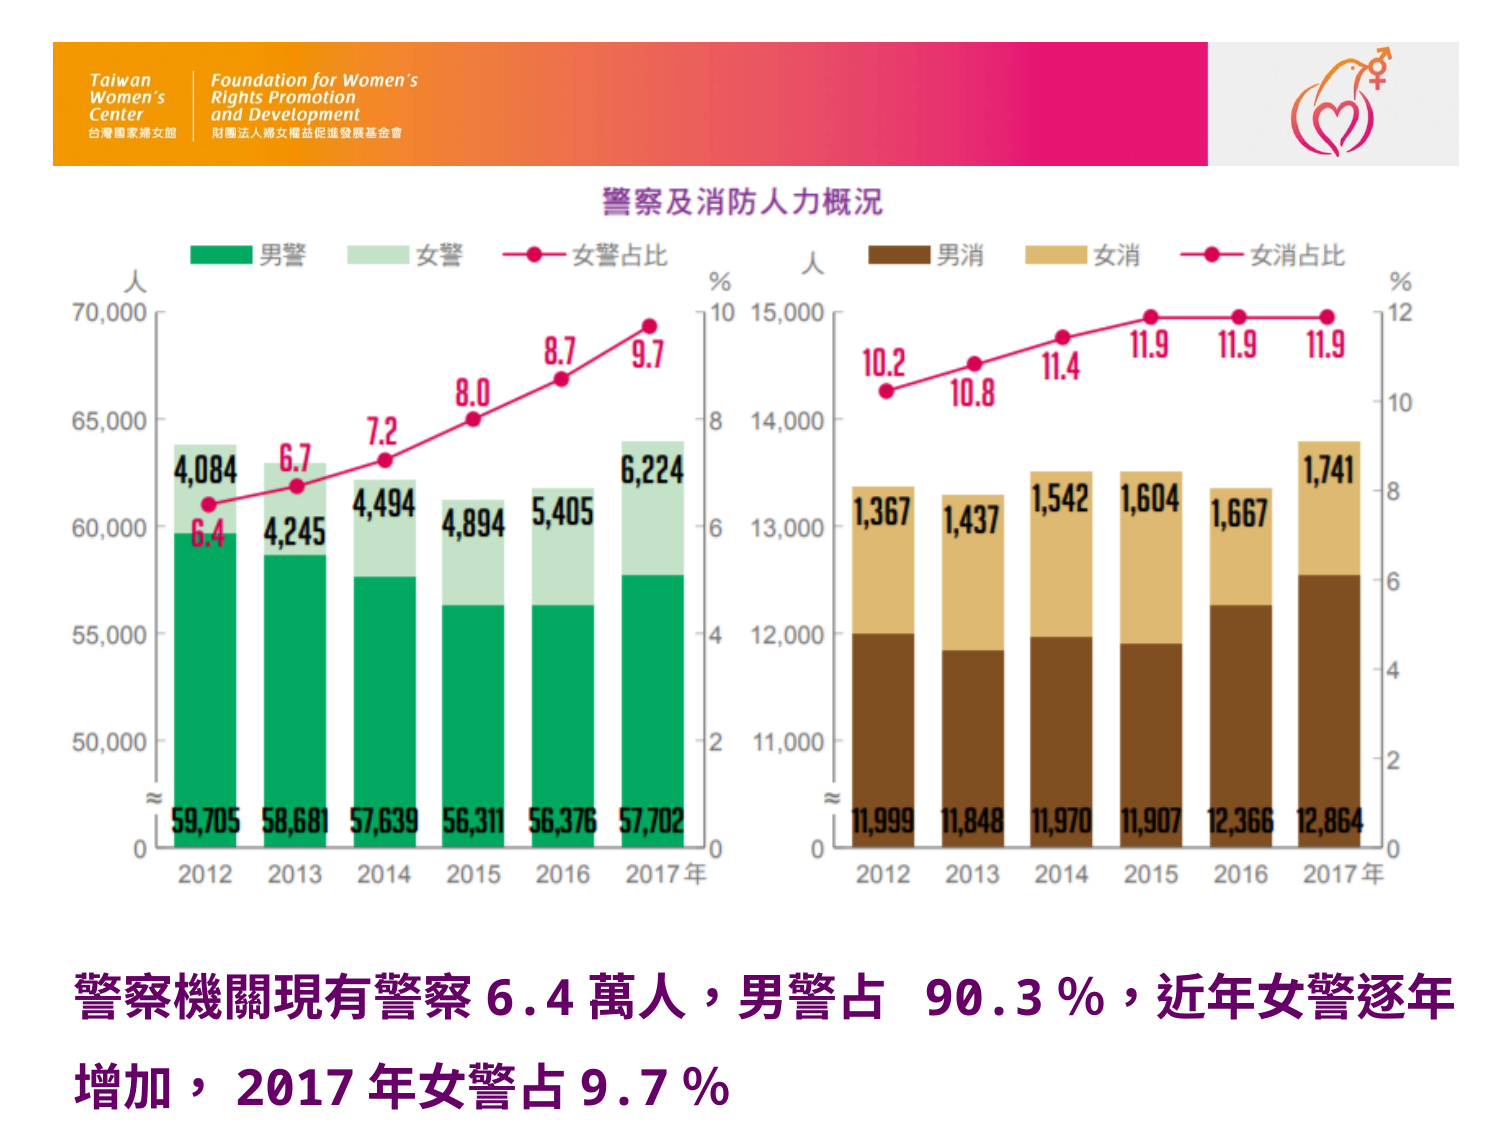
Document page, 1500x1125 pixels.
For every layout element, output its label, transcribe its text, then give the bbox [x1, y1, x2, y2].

picture [29, 184, 1447, 903]
text_box 警察機關現有警察6.4萬人，男警占 90.3％，近年女警逐年增加，2017年女警占9.7％ [58, 928, 1483, 1108]
